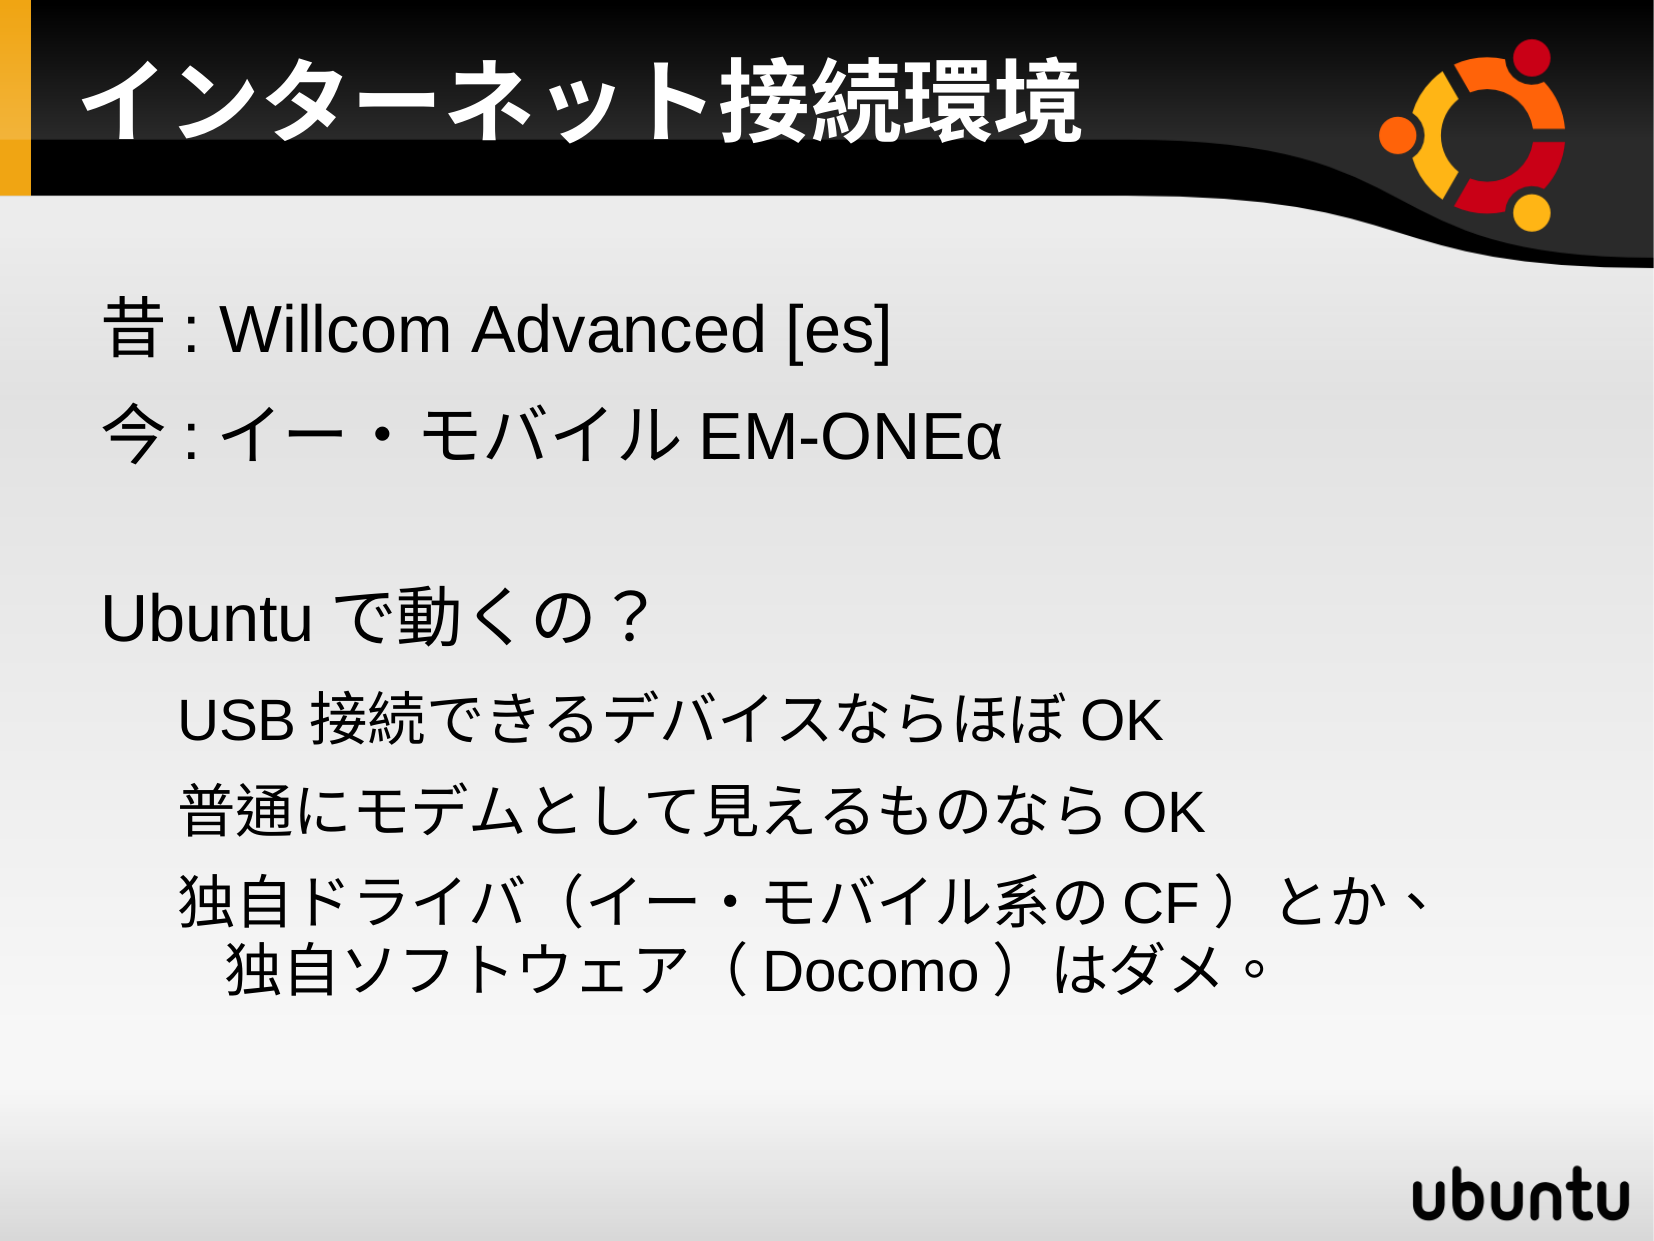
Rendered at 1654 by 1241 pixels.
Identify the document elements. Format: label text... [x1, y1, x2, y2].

title インターネット接続環境 [76, 0, 1565, 208]
list 昔: Willcom Advanced [es] 今:イー・モバイルEM-ONEα Ubuntuで動くの？ USB接続できるデバイスならほぼOK 普通にモデムとして見えるものならOK 独自ドライバ（イー・モバイル系のCF）とか、 独自ソフトウェア（Docomo）はダメ。 [82, 290, 1571, 1109]
picture [0, 0, 1654, 1241]
